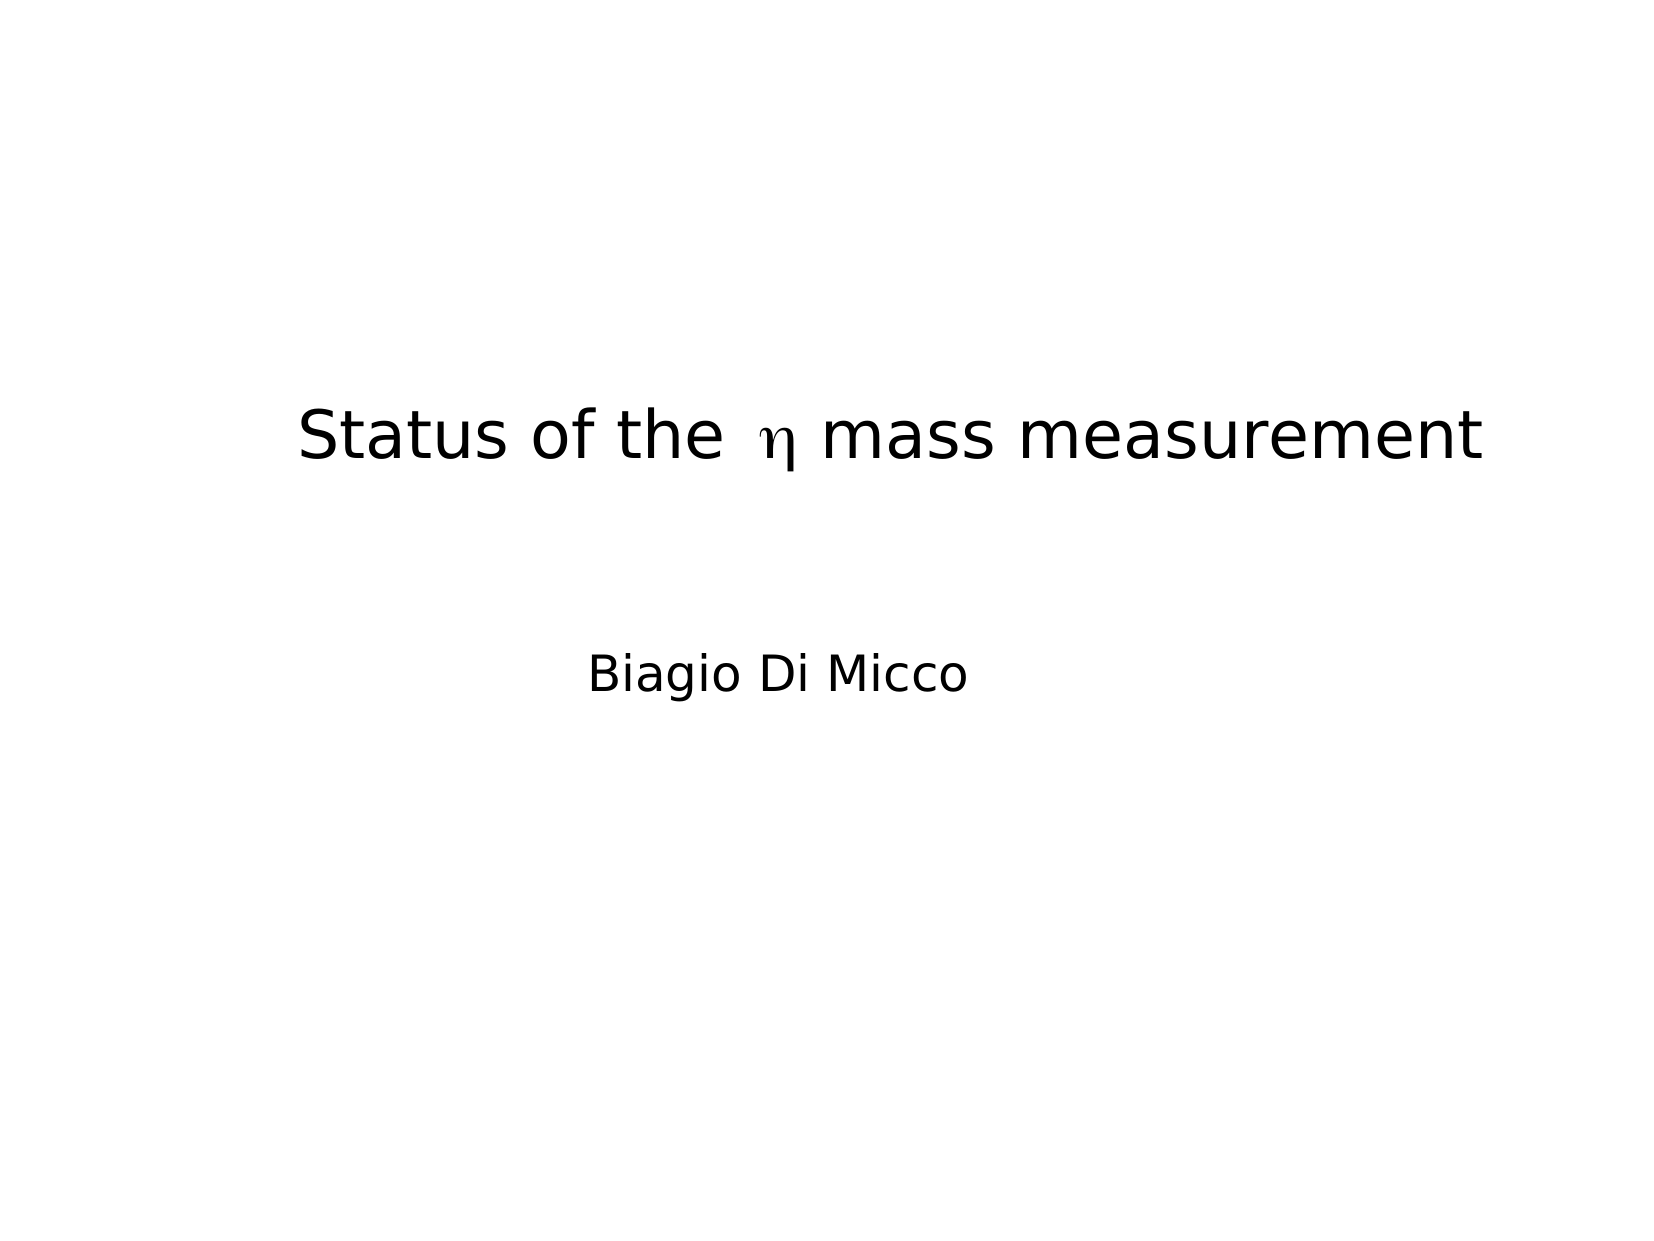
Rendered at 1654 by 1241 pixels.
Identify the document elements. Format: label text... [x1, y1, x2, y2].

text_box Status of the h mass measurement [282, 389, 1595, 492]
text_box Biagio Di Micco [572, 637, 1285, 711]
